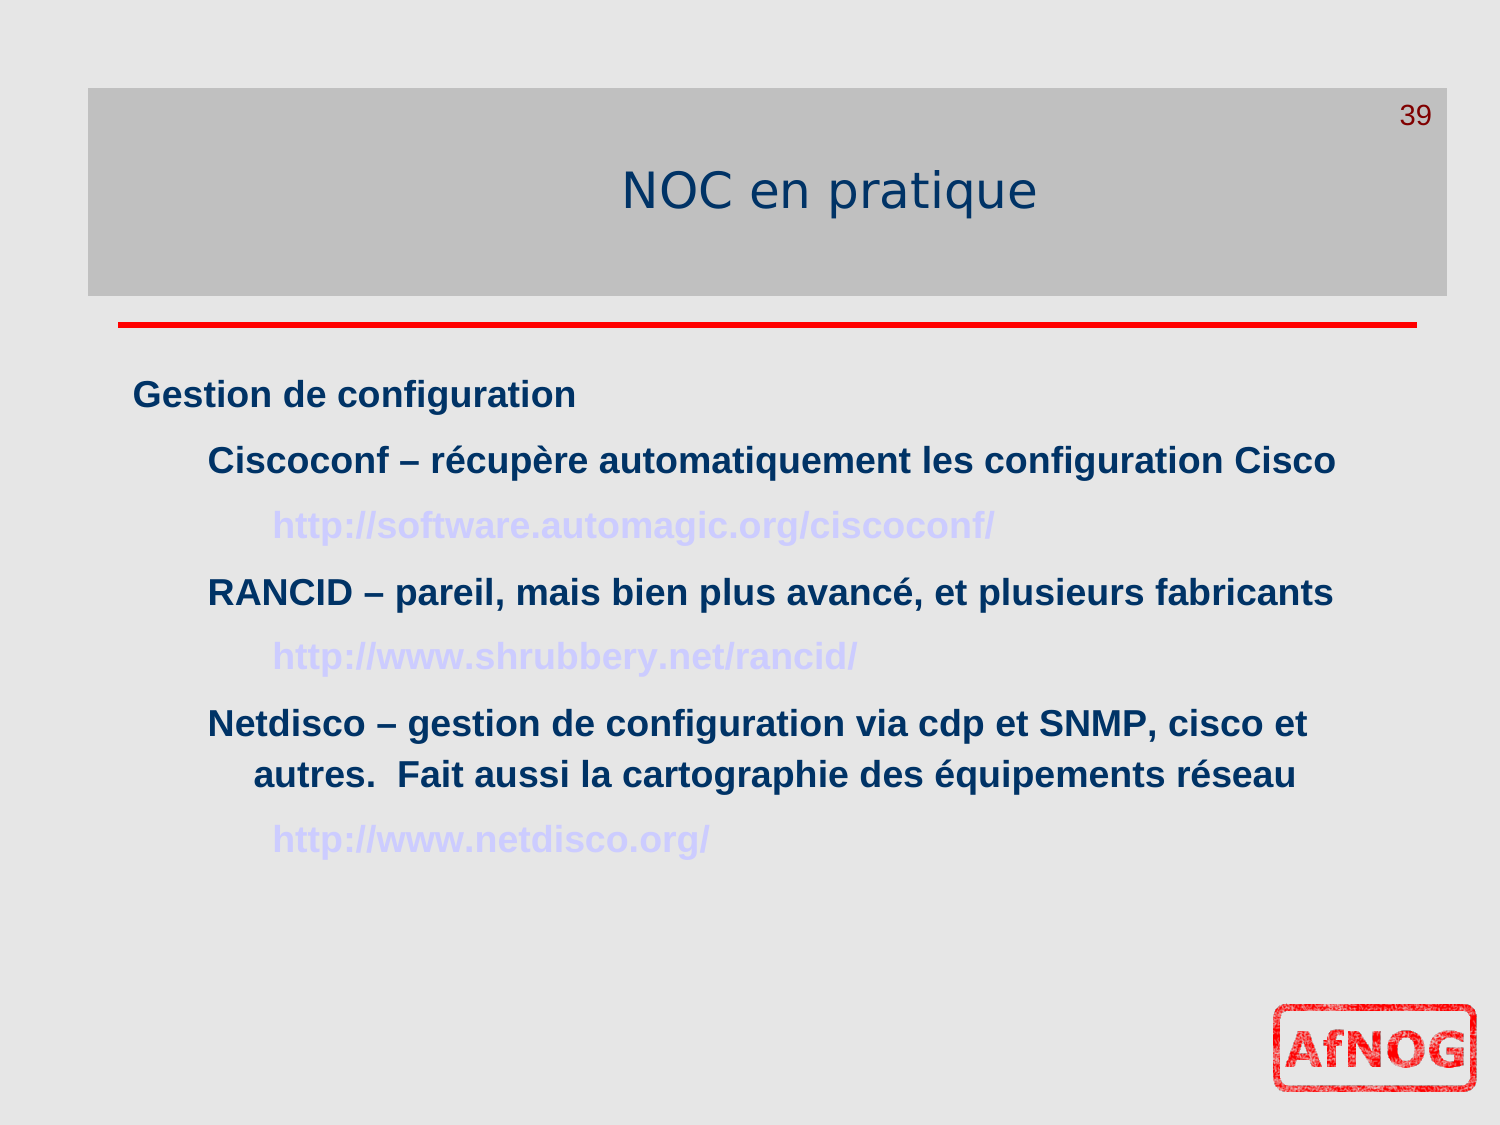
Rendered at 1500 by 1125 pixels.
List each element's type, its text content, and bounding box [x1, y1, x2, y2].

list Gestion de configuration Ciscoconf – récupère automatiquement les configuration Cisco http://software.automagic.org/ciscoconf/ RANCID – pareil, mais bien plus avancé, et plusieurs fabricants http://www.shrubbery.net/rancid/ Netdisco – gestion de configuration via cdp et SNMP, cisco et autres. Fait aussi la cartographie des équipements réseau http://www.netdisco.org/ [132, 363, 1439, 1037]
picture [1273, 1003, 1477, 1092]
title NOC en pratique [225, 99, 1436, 288]
